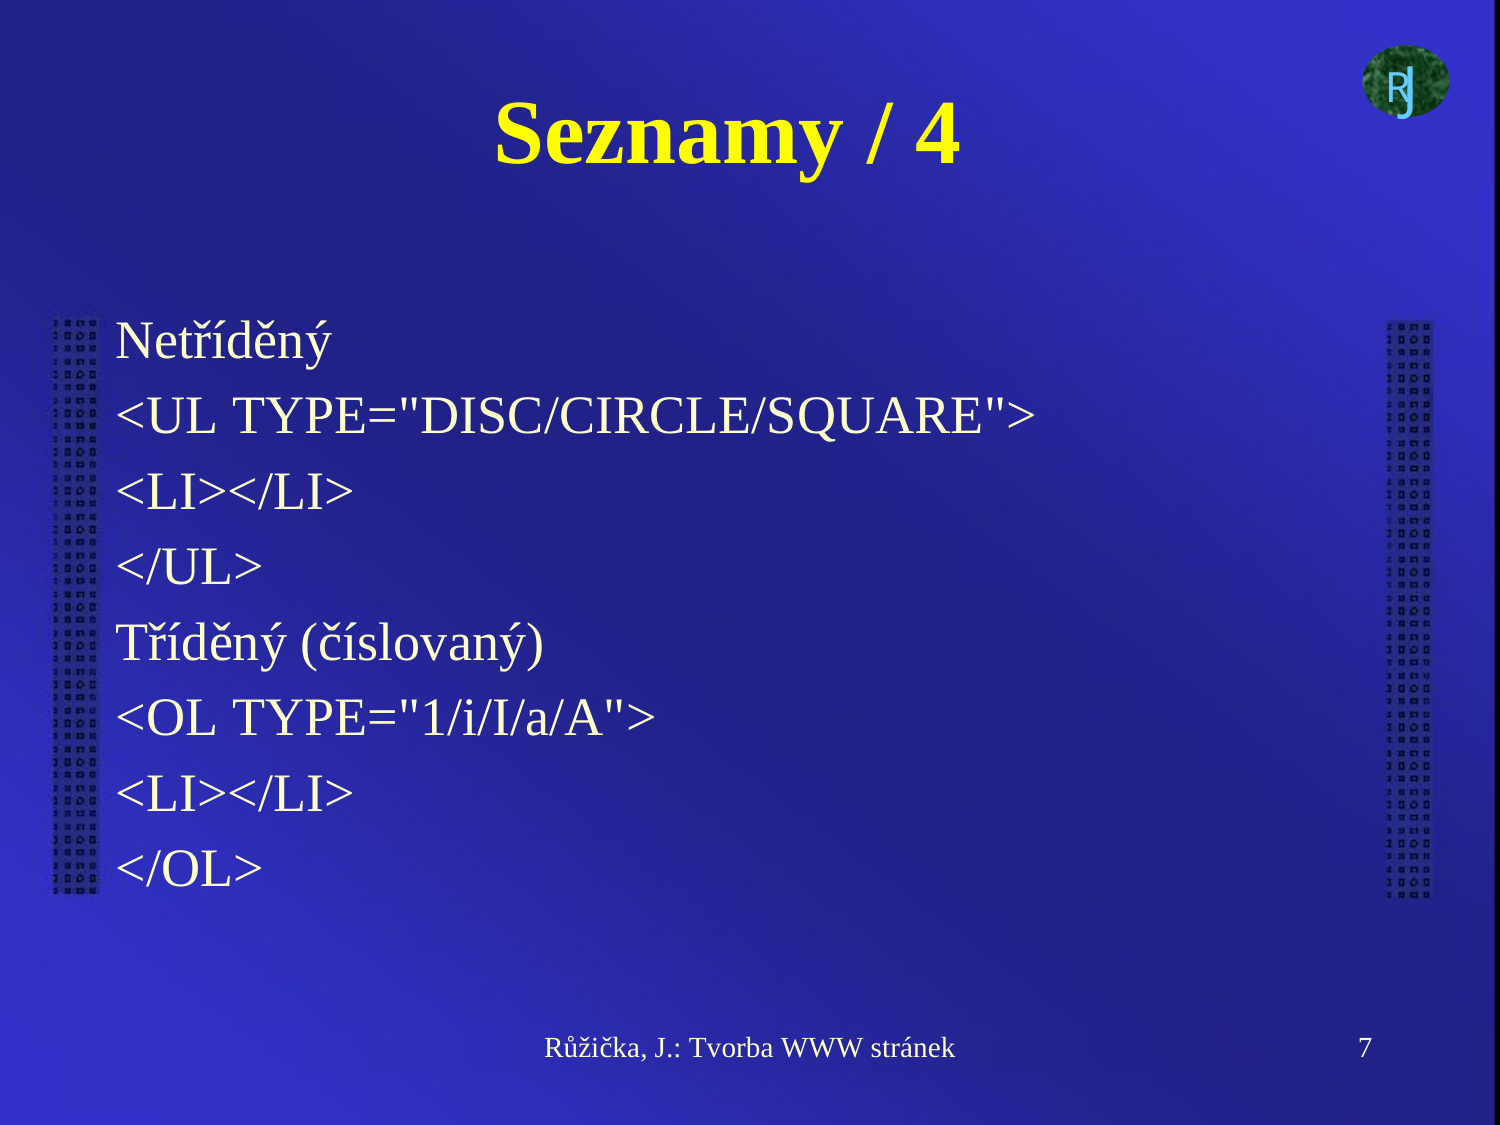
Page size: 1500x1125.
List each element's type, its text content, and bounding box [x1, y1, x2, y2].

list Netříděný <UL TYPE="DISC/CIRCLE/SQUARE"> <LI></LI> </UL> Tříděný (číslovaný) <OL TYPE="1/i/I/a/A"> <LI></LI> </OL> [100, 303, 1416, 951]
text_box [1362, 61, 1370, 102]
text_box J [1388, 39, 1450, 128]
text_box Růžička, J.: Tvorba WWW stránek [512, 1025, 988, 1101]
title Seznamy / 4 [90, 39, 1366, 228]
picture [0, 0, 1500, 1125]
text_box 1 [1074, 1025, 1388, 1101]
text_box R [1370, 50, 1432, 116]
